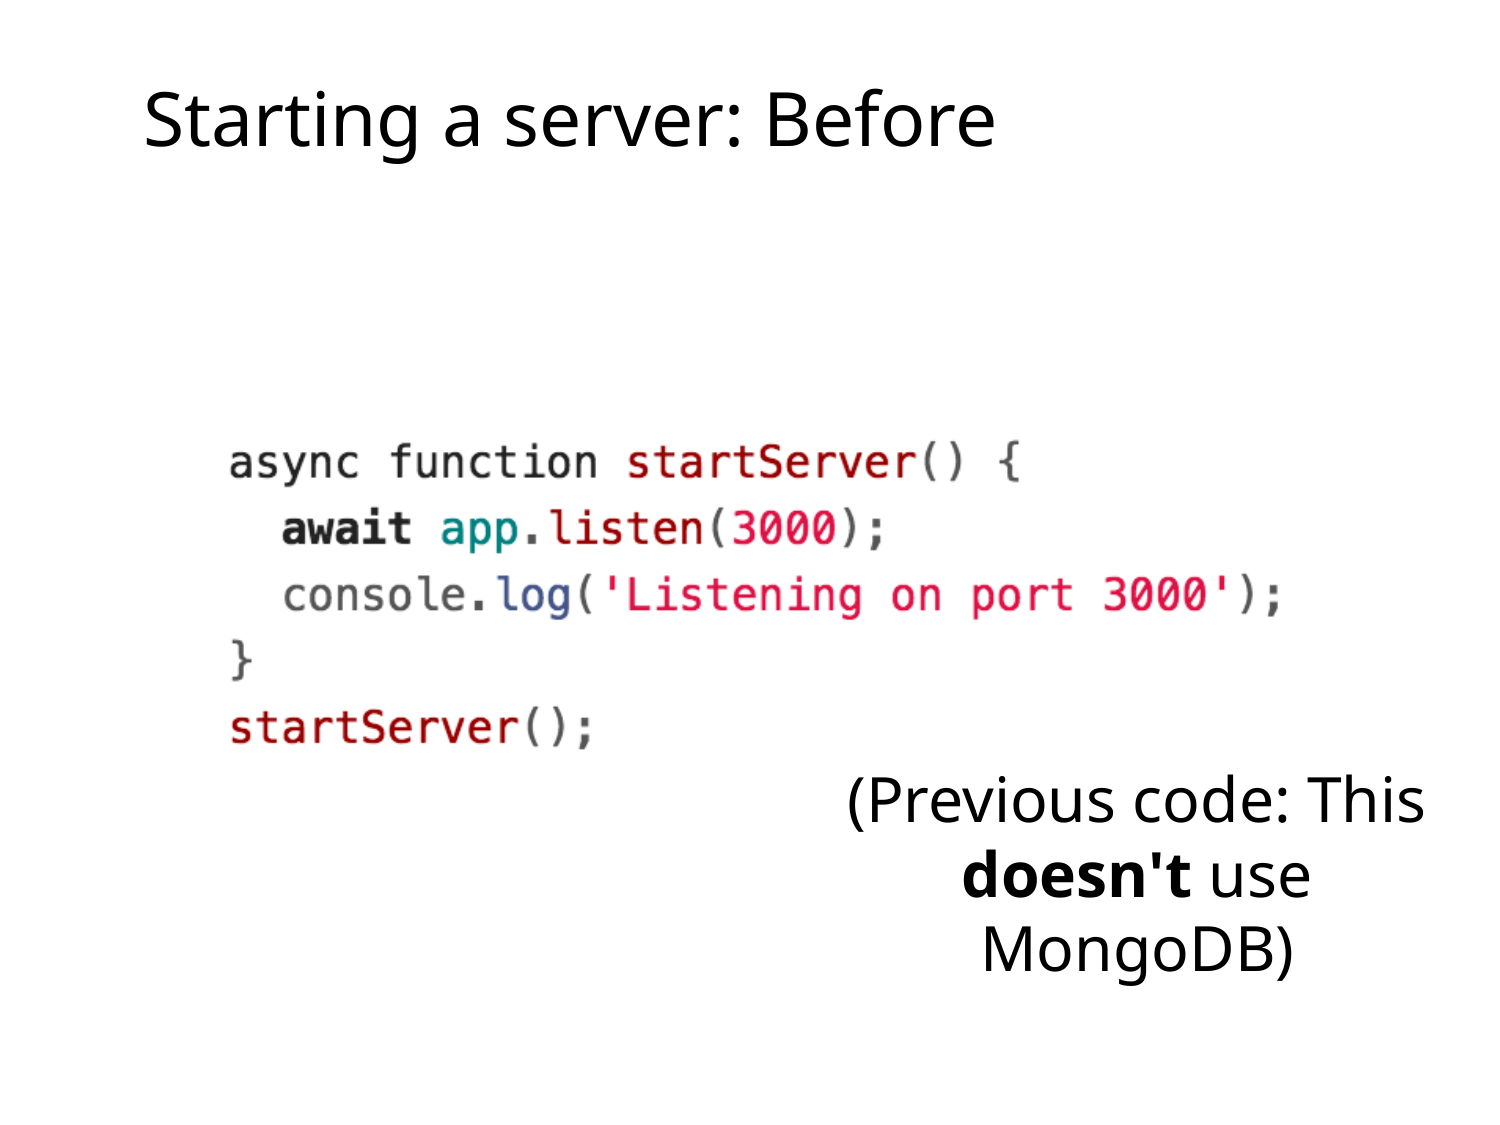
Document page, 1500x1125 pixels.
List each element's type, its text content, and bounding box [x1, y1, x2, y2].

picture [200, 421, 1300, 778]
title Starting a server: Before [128, 56, 1372, 183]
title (Previous code: This doesn't use MongoDB) [786, 744, 1489, 952]
